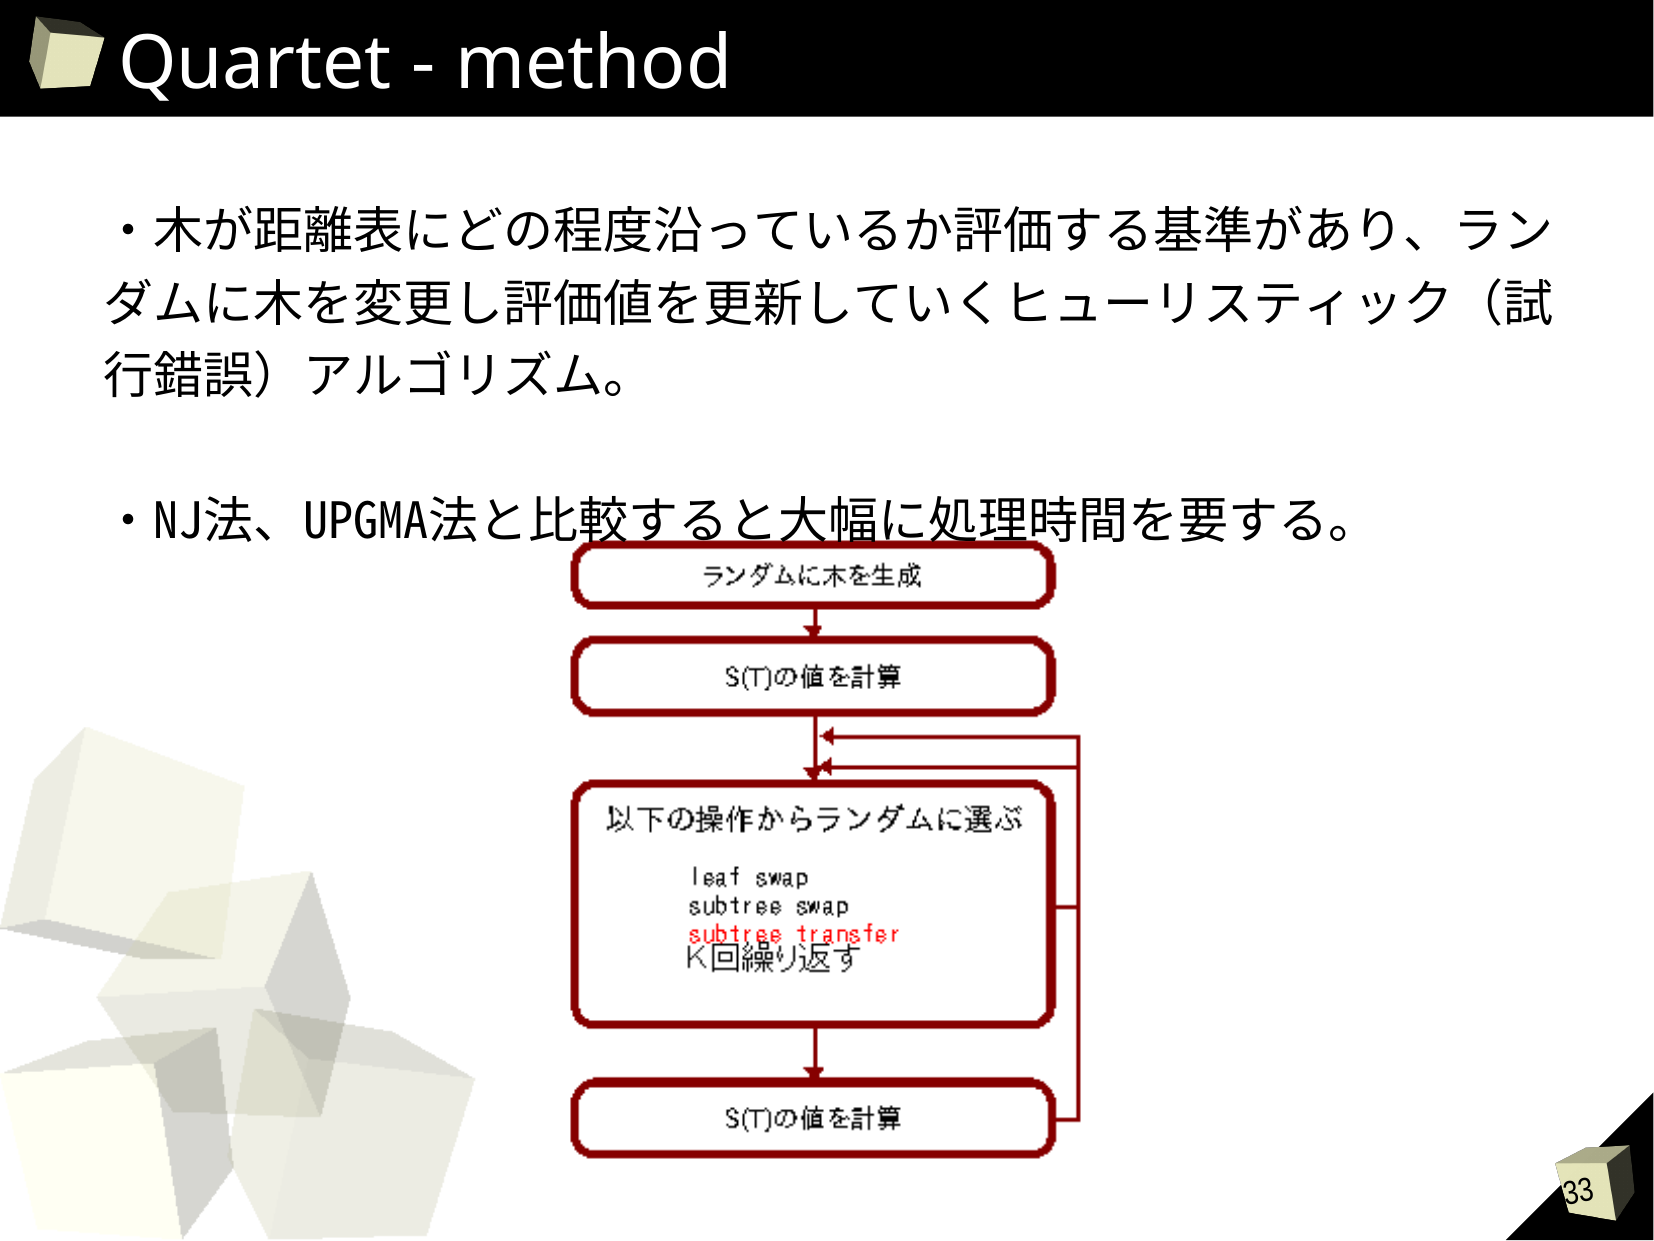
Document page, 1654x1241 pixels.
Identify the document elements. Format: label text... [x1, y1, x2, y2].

text_box ・木が距離表にどの程度沿っているか評価する基準があり、ランダムに木を変更し評価値を更新していくヒューリスティック（試行錯誤）アルゴリズム。 ・NJ法、UPGMA法と比較すると大幅に処理時間を要する。 [88, 183, 1595, 532]
picture [696, 532, 707, 537]
title Quartet - method [118, 0, 1595, 119]
picture [0, 726, 477, 1241]
picture [561, 532, 573, 537]
picture [561, 532, 1093, 1177]
